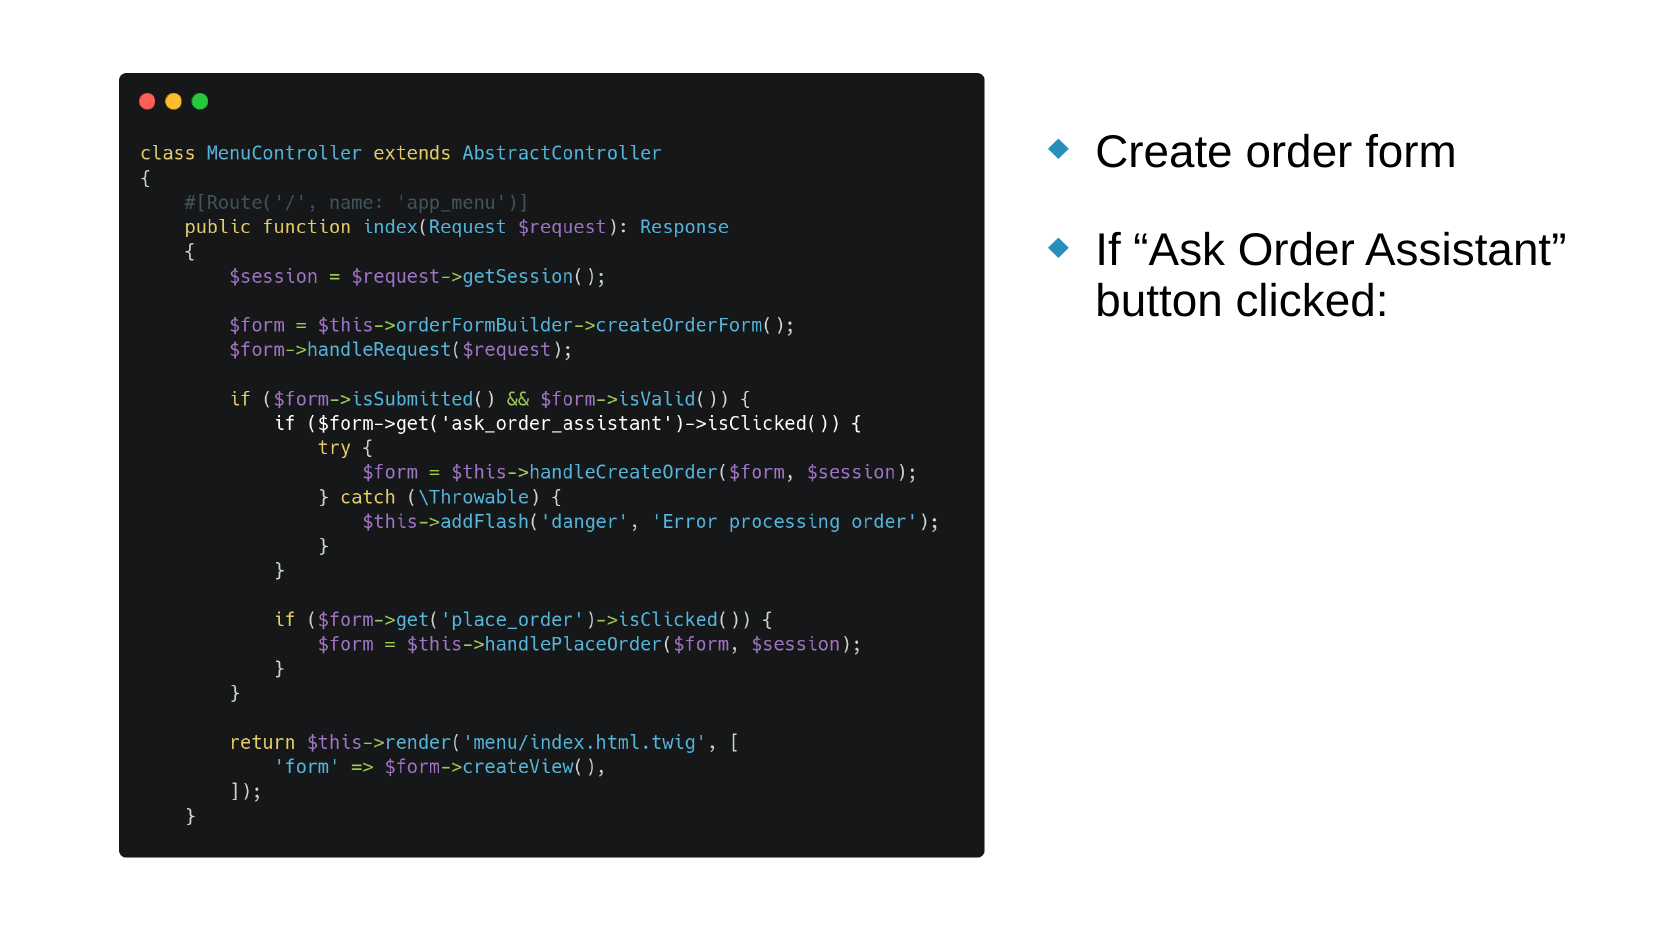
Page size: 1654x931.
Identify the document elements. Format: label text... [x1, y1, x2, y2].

picture [45, 0, 1058, 931]
text_box Create order form If “Ask Order Assistant” button clicked: [1033, 118, 1625, 755]
